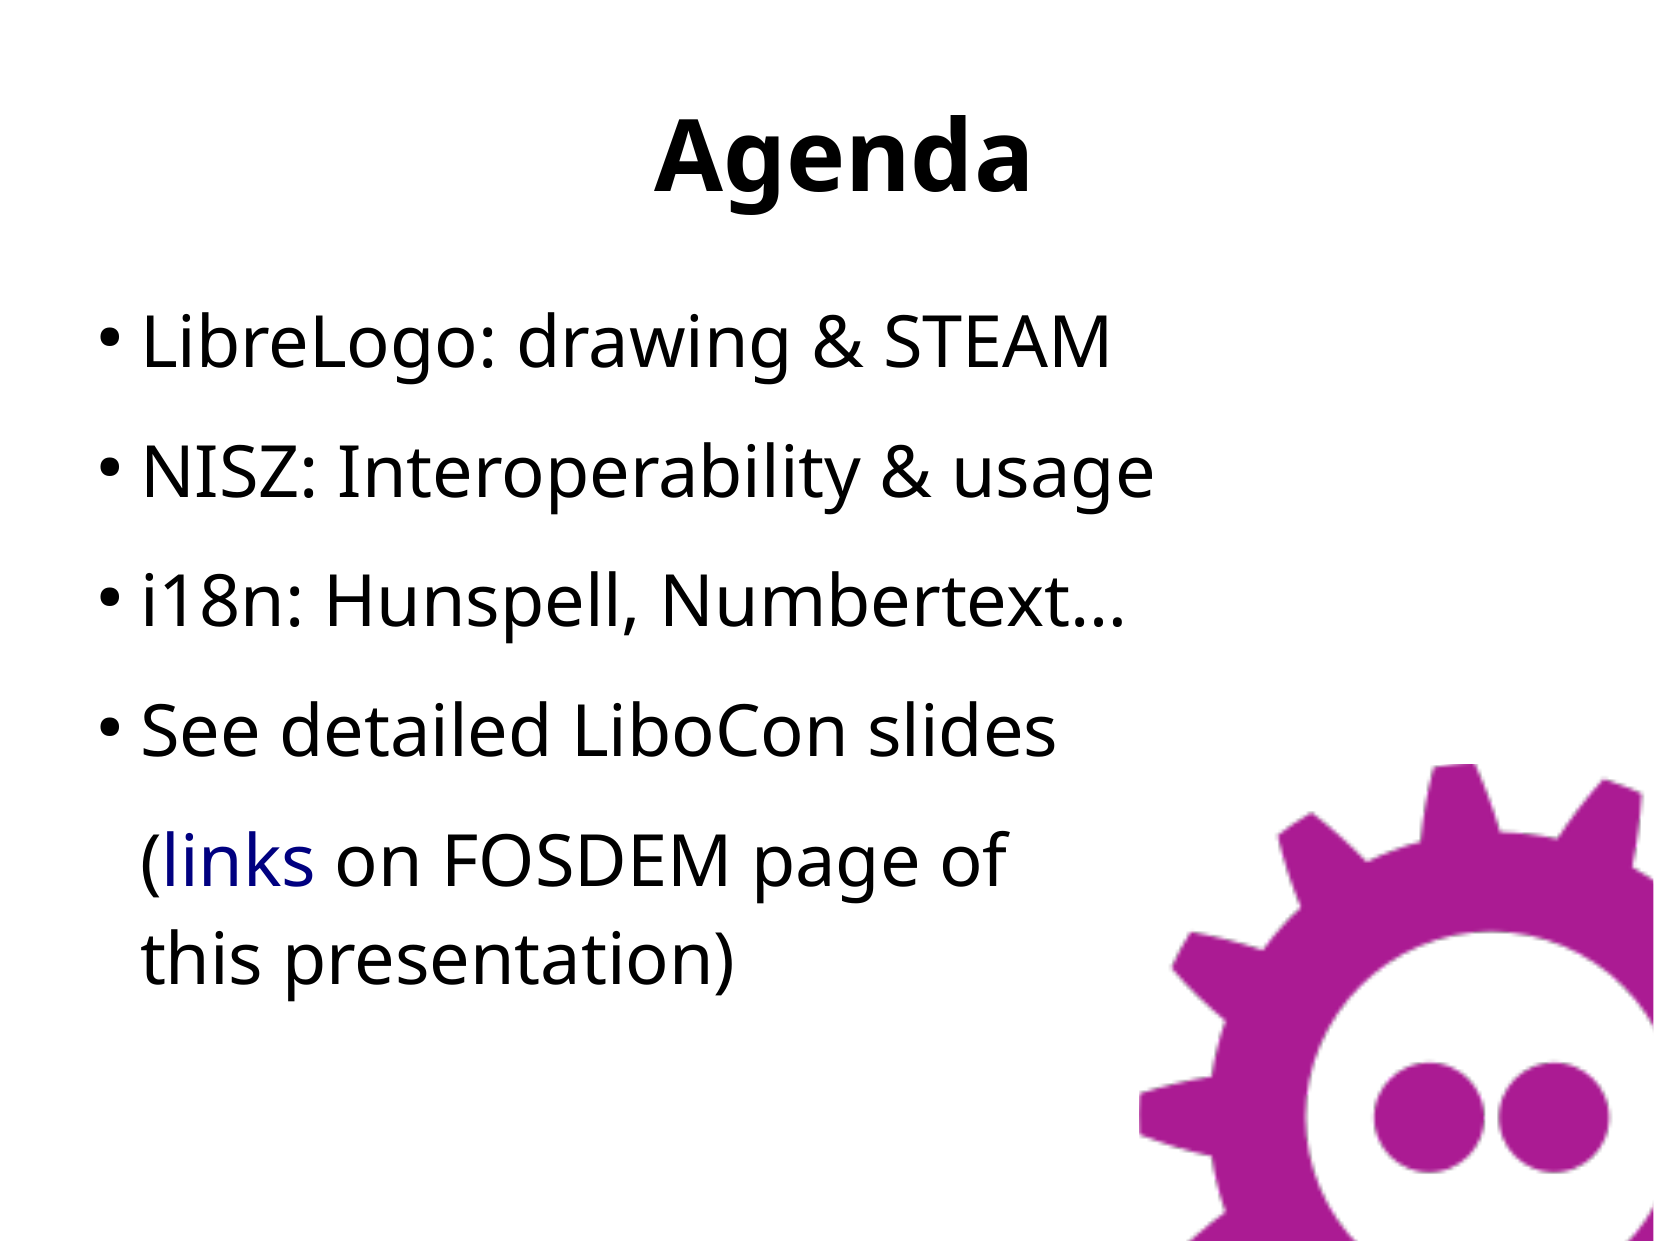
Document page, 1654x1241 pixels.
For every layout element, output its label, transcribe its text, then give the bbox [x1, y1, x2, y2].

picture [1139, 764, 1654, 1241]
list LibreLogo: drawing & STEAM NISZ: Interoperability & usage i18n: Hunspell, Numbertext… See detailed LiboCon slides (links on FOSDEM page of this presentation) [82, 290, 1571, 1010]
title Agenda [47, 36, 1642, 270]
